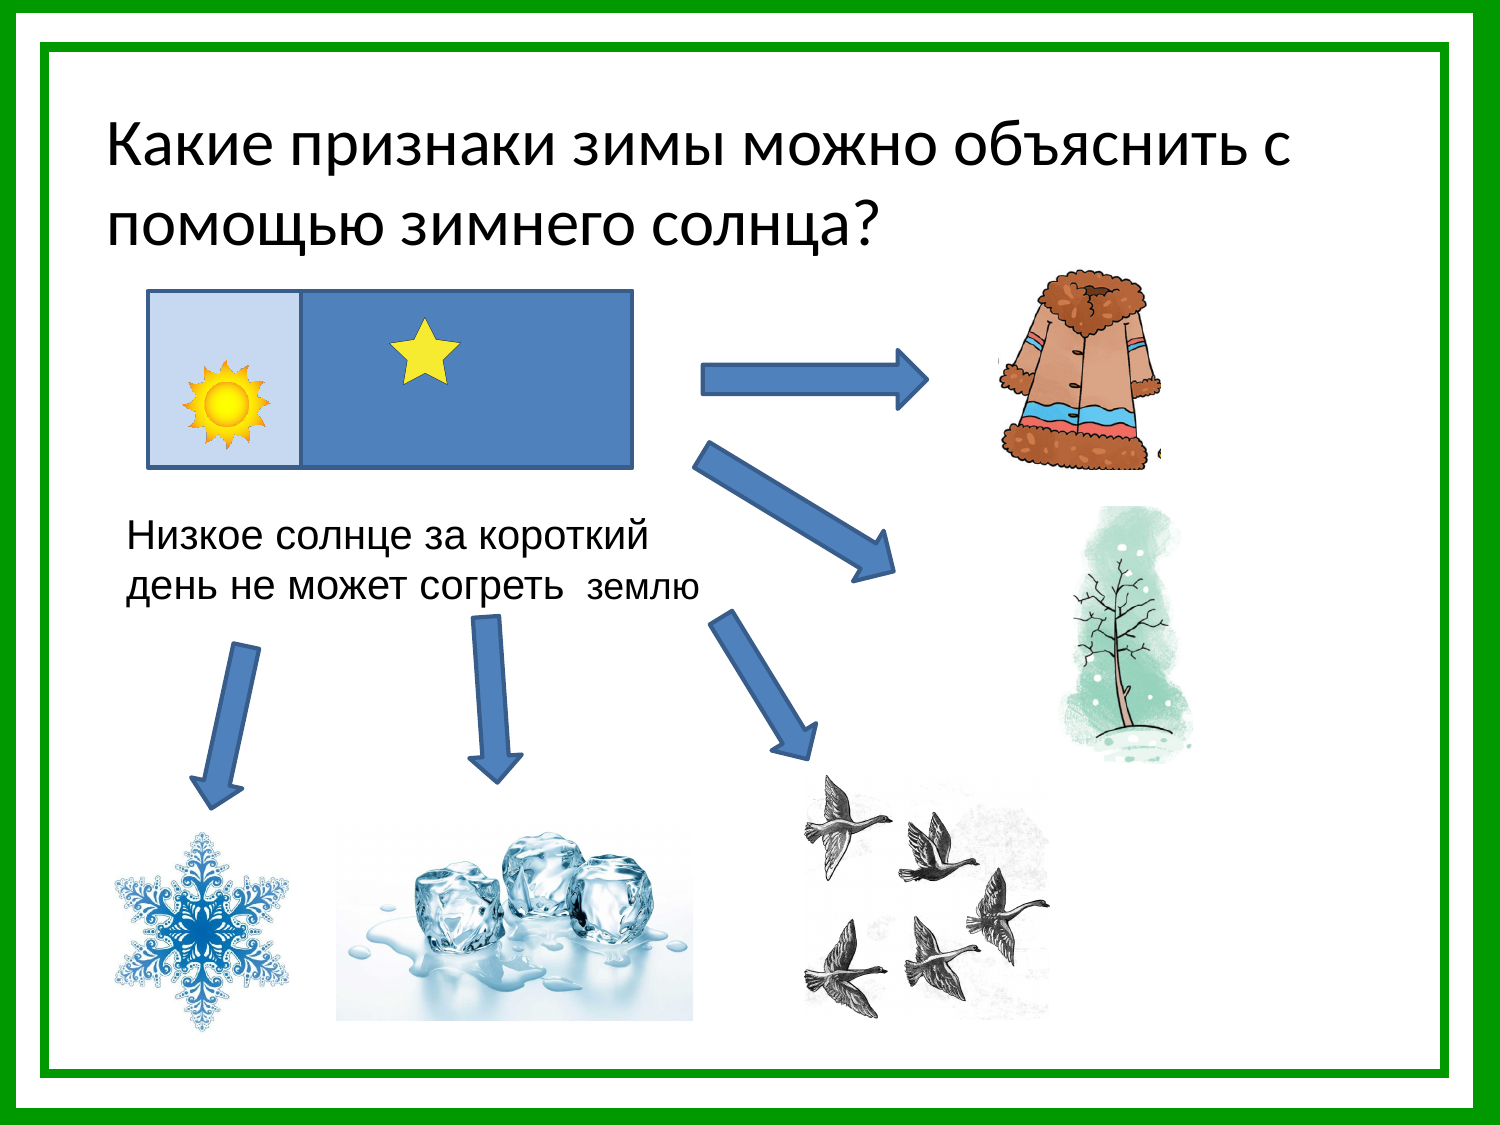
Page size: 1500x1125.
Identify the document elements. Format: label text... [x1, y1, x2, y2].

picture [804, 776, 1050, 1020]
text_box [191, 643, 260, 809]
text_box [702, 349, 928, 409]
text_box Низкое солнце за короткий день не может согреть землю [110, 500, 720, 617]
picture [1028, 506, 1237, 764]
text_box [148, 291, 632, 468]
text_box [469, 615, 522, 783]
text_box [694, 442, 894, 582]
picture [389, 317, 461, 385]
picture [179, 357, 271, 452]
picture [336, 821, 694, 1021]
picture [998, 264, 1161, 470]
text_box Какие признаки зимы можно объяснить с помощью зимнего солнца? [91, 91, 1329, 269]
picture [110, 832, 290, 1034]
text_box [709, 610, 817, 760]
